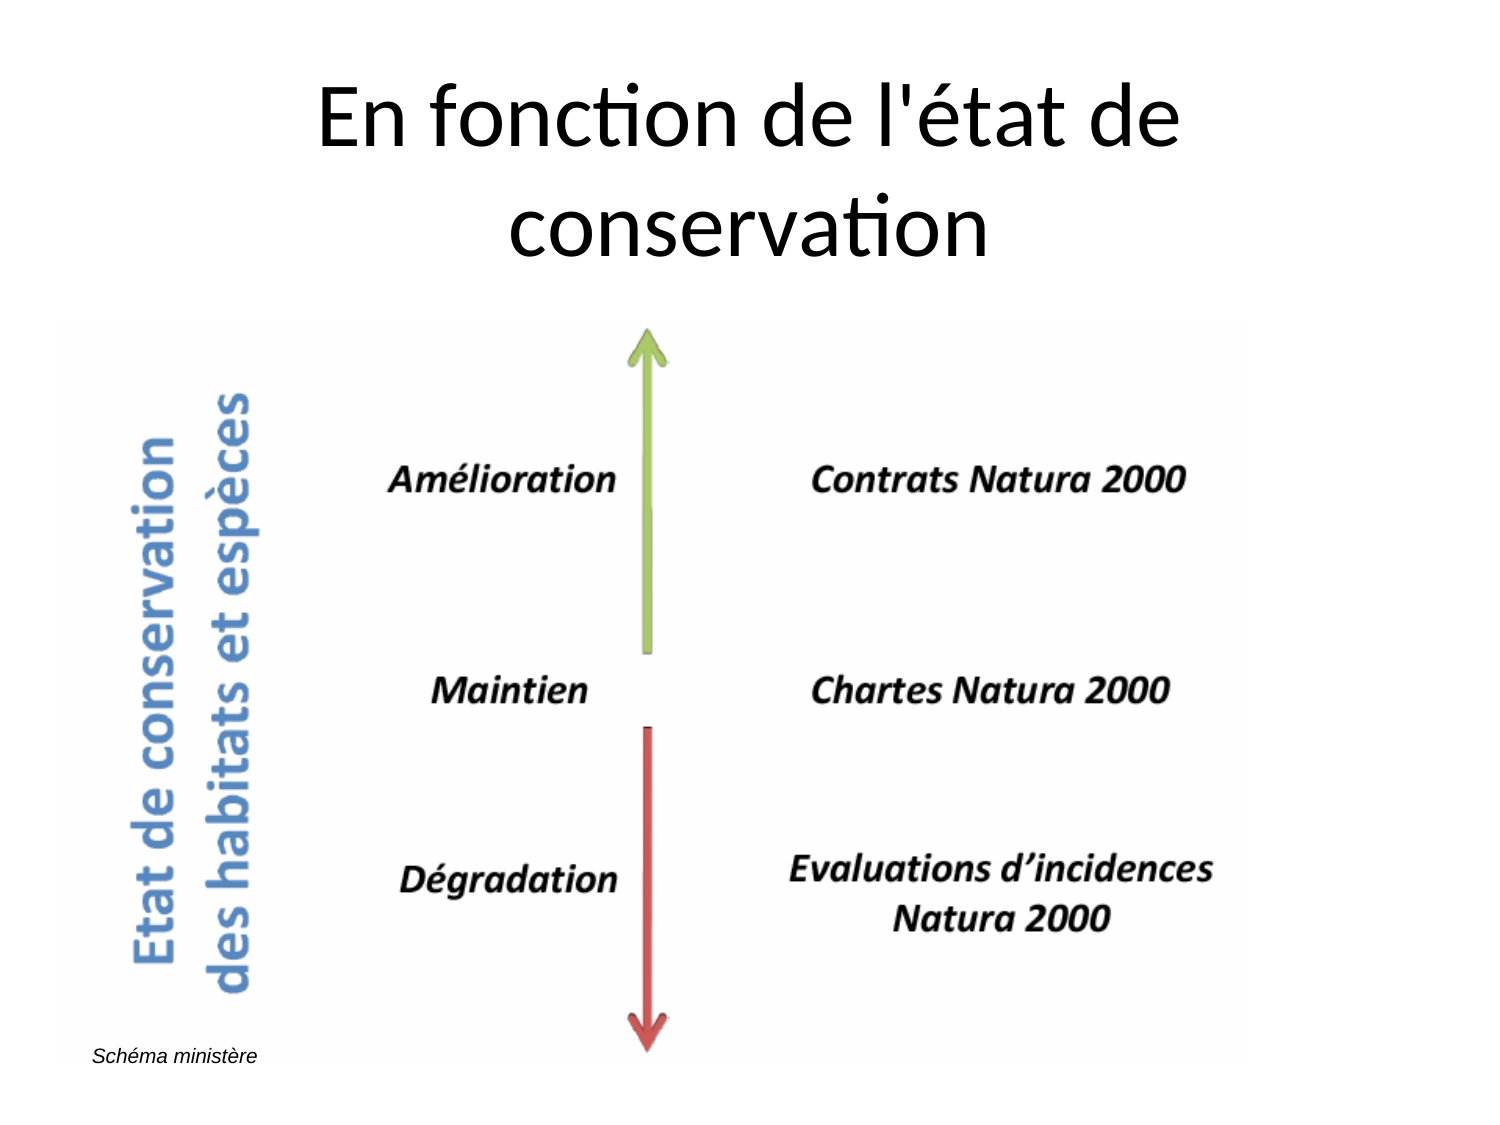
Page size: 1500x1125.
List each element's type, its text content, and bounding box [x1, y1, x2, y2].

picture [63, 319, 1241, 1063]
title En fonction de l'état de conservation [76, 47, 1423, 226]
text_box Schéma ministère [76, 1034, 502, 1075]
